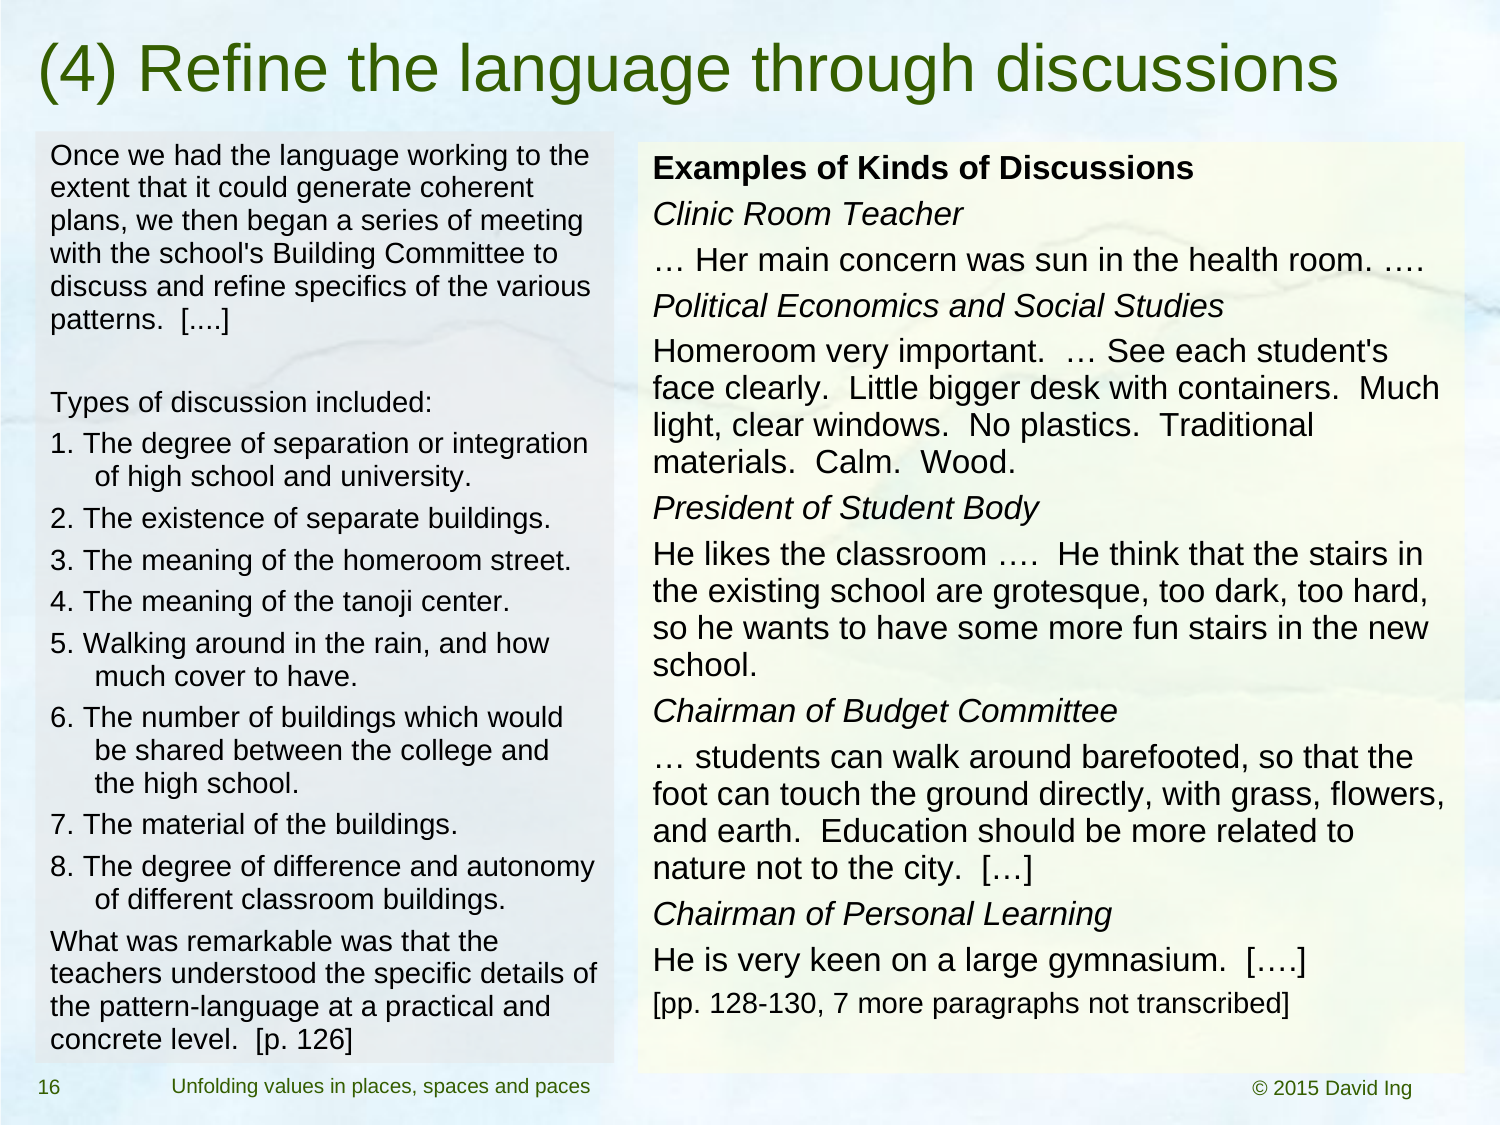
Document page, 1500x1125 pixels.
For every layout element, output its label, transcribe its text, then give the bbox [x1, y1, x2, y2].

picture [0, 0, 1500, 1125]
text_box Once we had the language working to the extent that it could generate coherent plans, we then began a series of meeting with the school's Building Committee to discuss and refine specifics of the various patterns. [....] Types of discussion included: The degree of separation or integration of high school and university. The existence of separate buildings. The meaning of the homeroom street. The meaning of the tanoji center. Walking around in the rain, and how much cover to have. The number of buildings which would be shared between the college and the high school. The material of the buildings. The degree of difference and autonomy of different classroom buildings. What was remarkable was that the teachers understood the specific details of the pattern-language at a practical and concrete level. [p. 126] [35, 131, 615, 1063]
text_box Examples of Kinds of Discussions Clinic Room Teacher … Her main concern was sun in the health room. …. Political Economics and Social Studies Homeroom very important. … See each student's face clearly. Little bigger desk with containers. Much light, clear windows. No plastics. Traditional materials. Calm. Wood. President of Student Body He likes the classroom …. He think that the stairs in the existing school are grotesque, too dark, too hard, so he wants to have some more fun stairs in the new school. Chairman of Budget Committee … students can walk around barefooted, so that the foot can touch the ground directly, with grass, flowers, and earth. Education should be more related to nature not to the city. […] Chairman of Personal Learning He is very keen on a large gymnasium. [….] [pp. 128-130, 7 more paragraphs not transcribed] [637, 141, 1465, 1074]
title (4) Refine the language through discussions [37, 37, 1463, 236]
